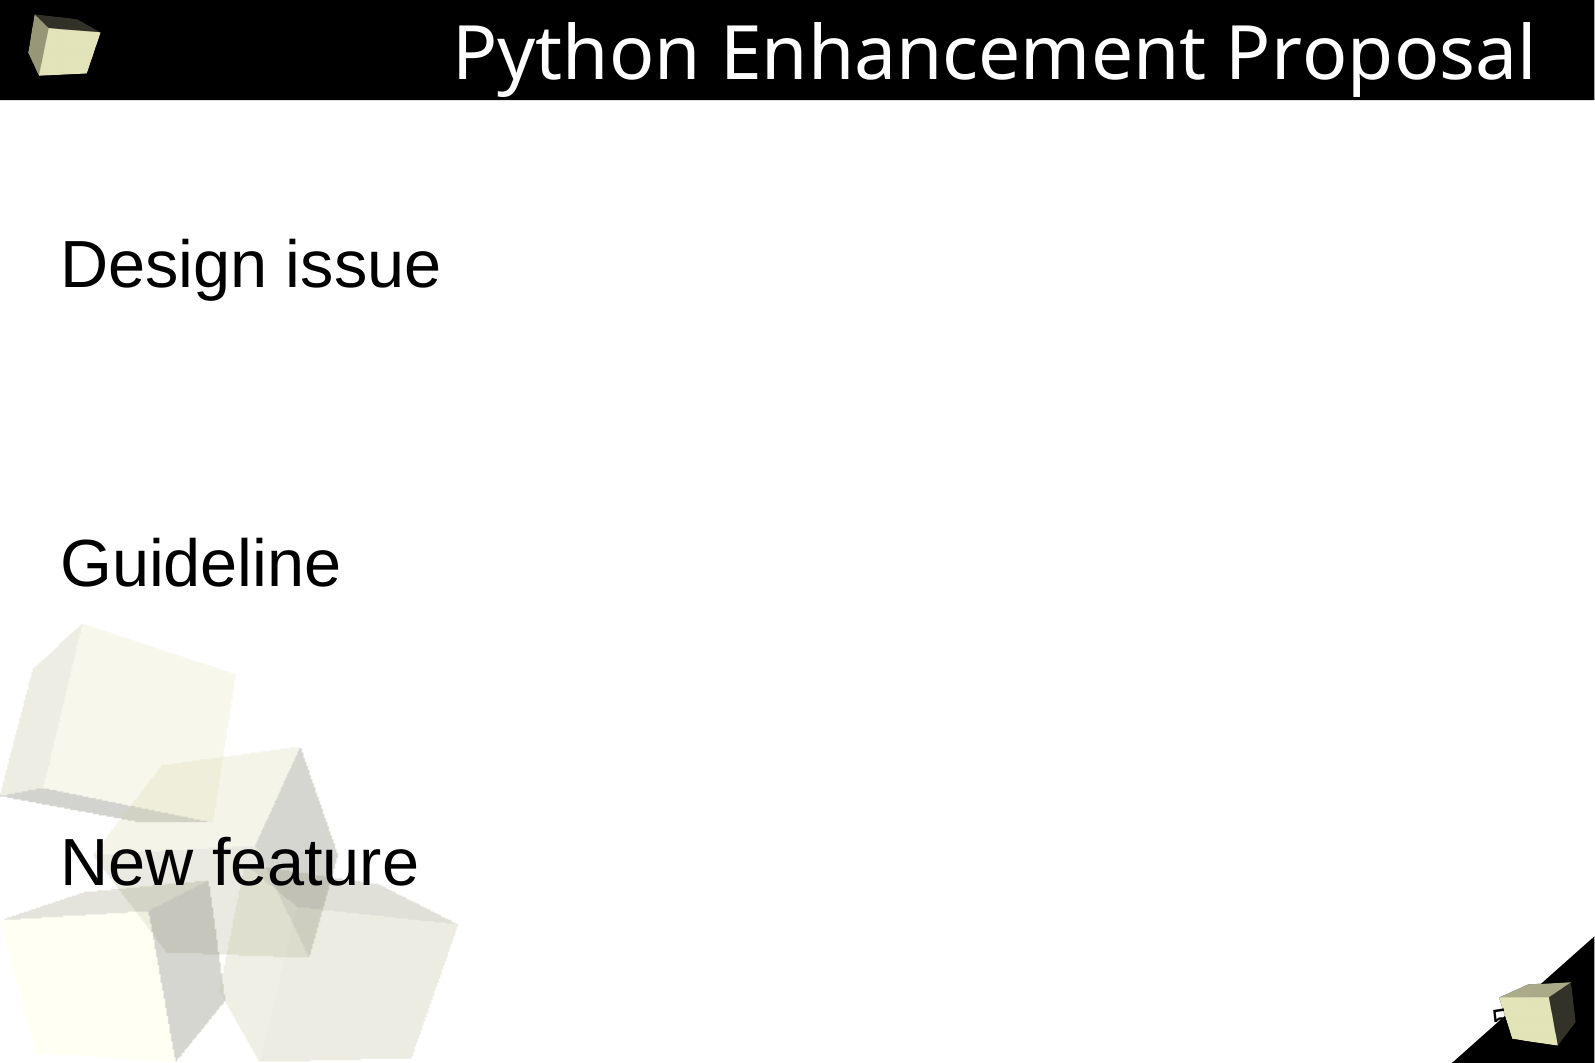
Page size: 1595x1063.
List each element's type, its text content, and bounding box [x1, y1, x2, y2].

picture [0, 623, 460, 1063]
list Design issue Guideline New feature [42, 151, 1554, 1041]
title Python Enhancement Proposal [113, 0, 1538, 104]
